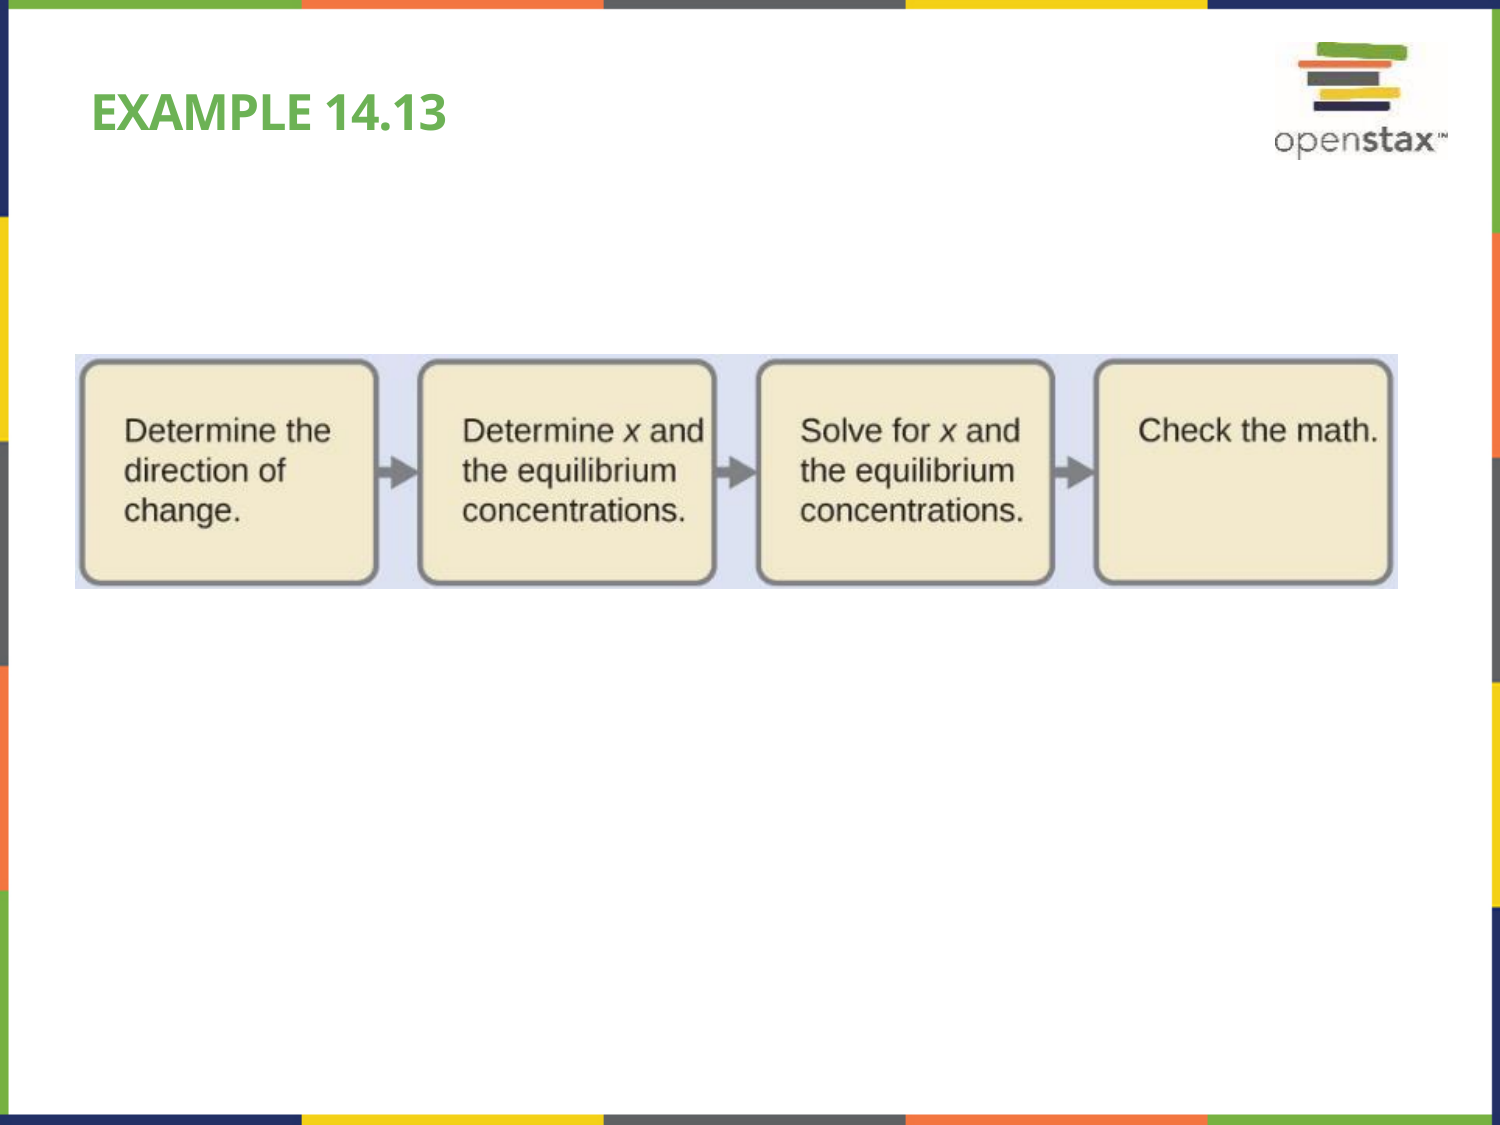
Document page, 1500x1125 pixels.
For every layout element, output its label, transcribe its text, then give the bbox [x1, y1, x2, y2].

picture [0, 0, 1500, 1125]
title Example 14.13 [75, 39, 1398, 148]
